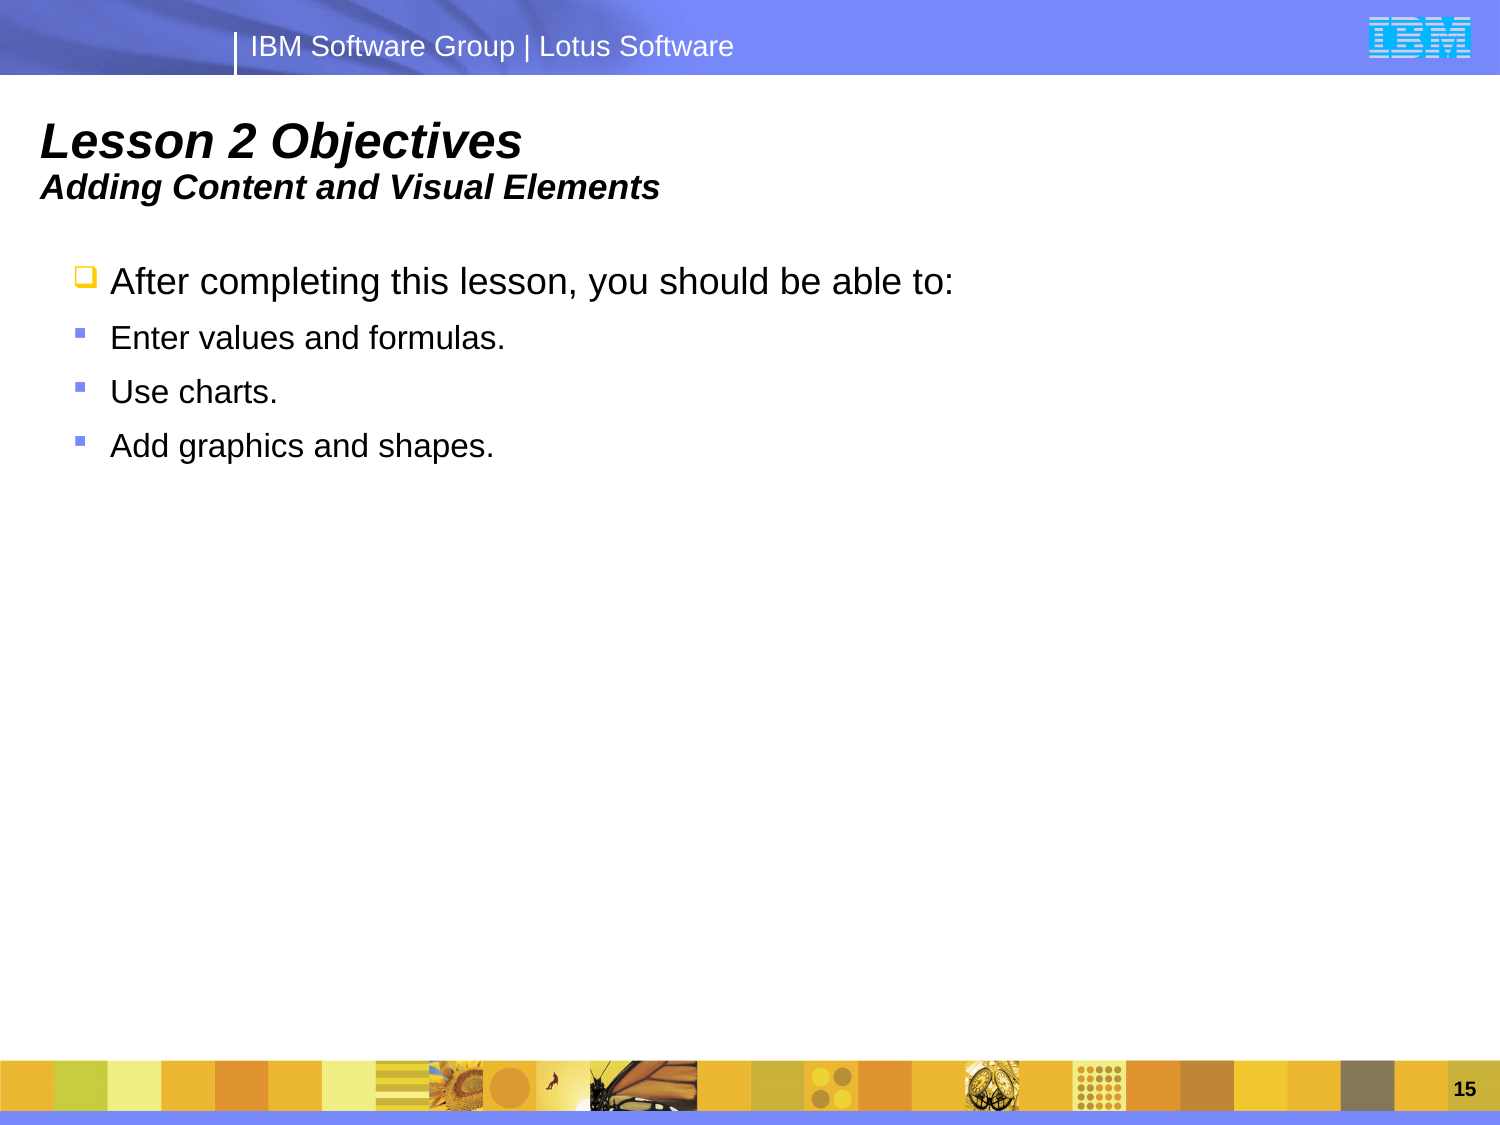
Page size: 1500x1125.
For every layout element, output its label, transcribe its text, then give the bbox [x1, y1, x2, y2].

picture [0, 1060, 1500, 1111]
text_box After completing this lesson, you should be able to: Enter values and formulas. Use charts. Add graphics and shapes. [57, 249, 1434, 1068]
picture [0, 0, 1500, 75]
title Lesson 2 Objectives Adding Content and Visual Elements [25, 108, 1378, 227]
